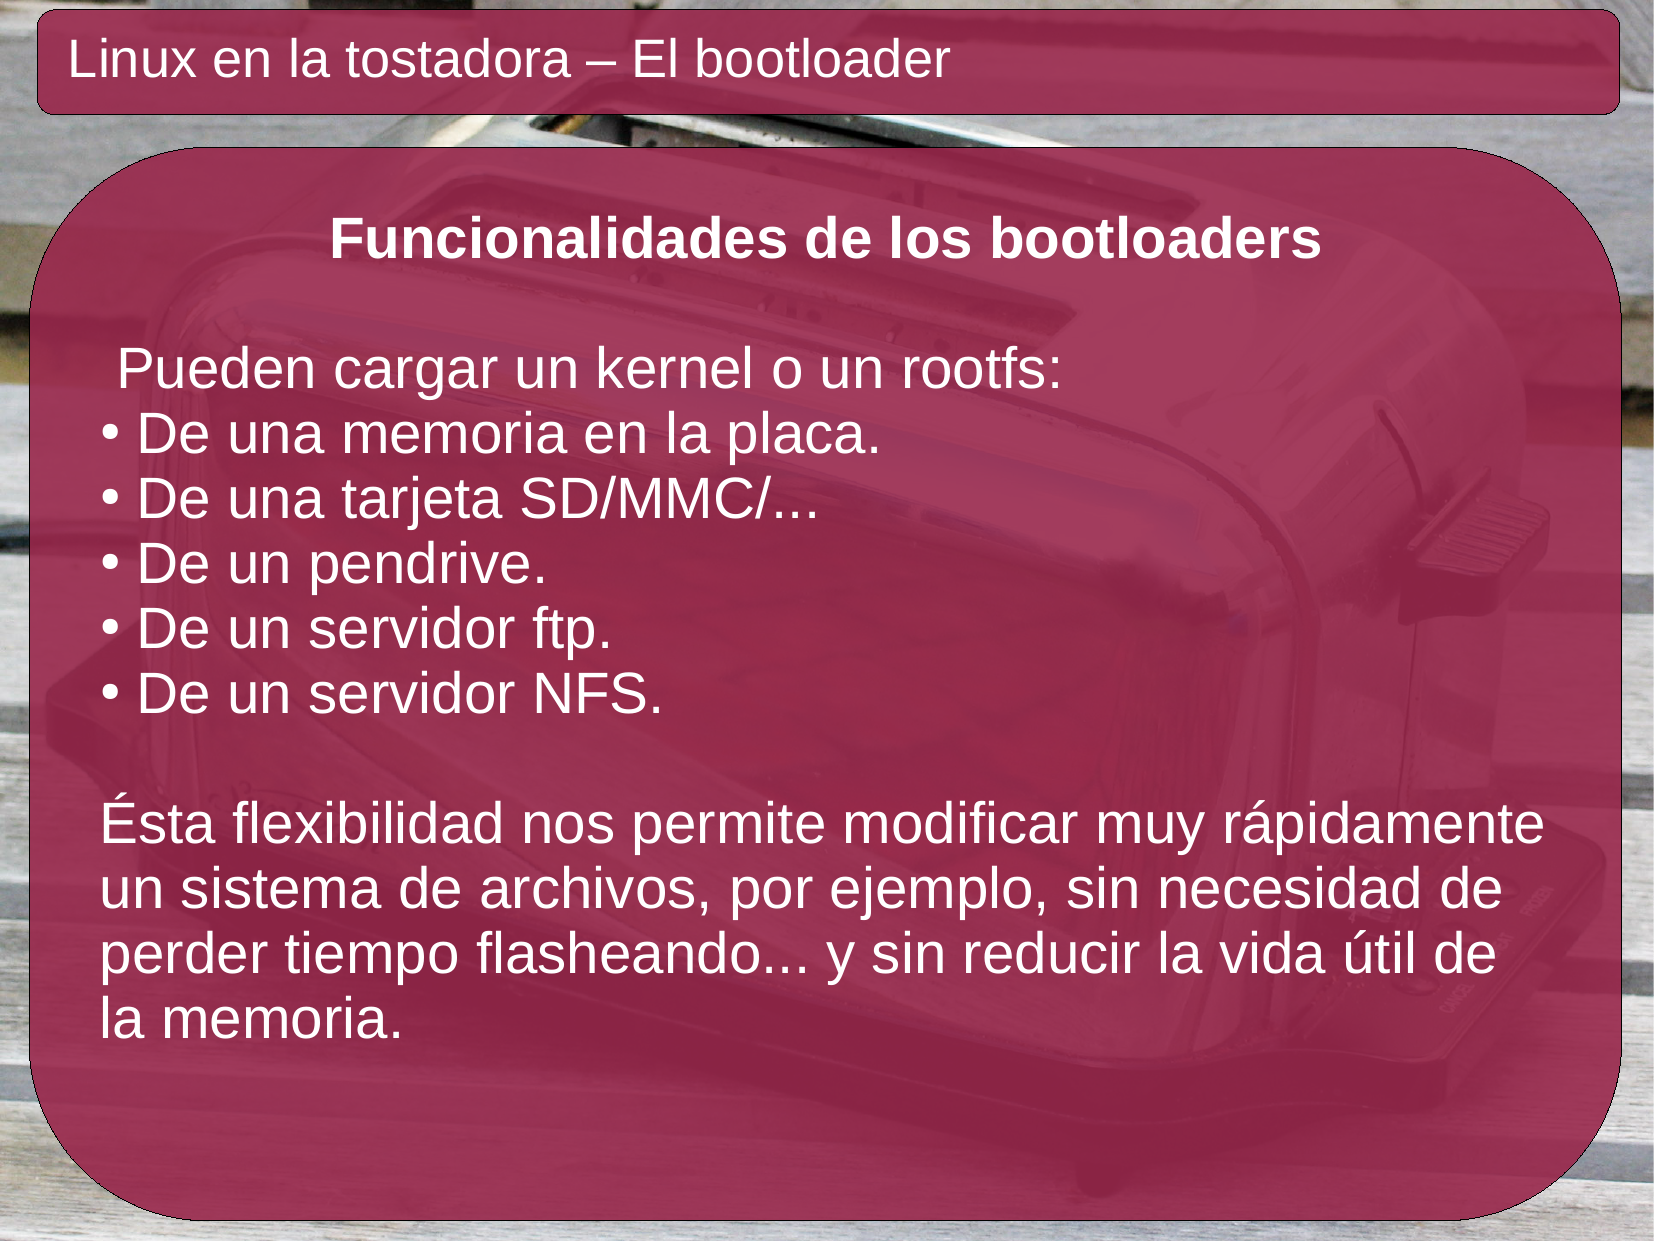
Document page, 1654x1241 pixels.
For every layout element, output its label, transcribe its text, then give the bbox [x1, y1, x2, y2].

text_box Funcionalidades de los bootloaders Pueden cargar un kernel o un rootfs: De una memoria en la placa. De una tarjeta SD/MMC/... De un pendrive. De un servidor ftp. De un servidor NFS. Ésta flexibilidad nos permite modificar muy rápidamente un sistema de archivos, por ejemplo, sin necesidad de perder tiempo flasheando... y sin reducir la vida útil de la memoria. [85, 198, 1568, 1059]
text_box Linux en la tostadora – El bootloader [53, 20, 1572, 97]
picture [0, 0, 1654, 1241]
text_box [37, 9, 1620, 115]
text_box [29, 147, 1622, 1221]
